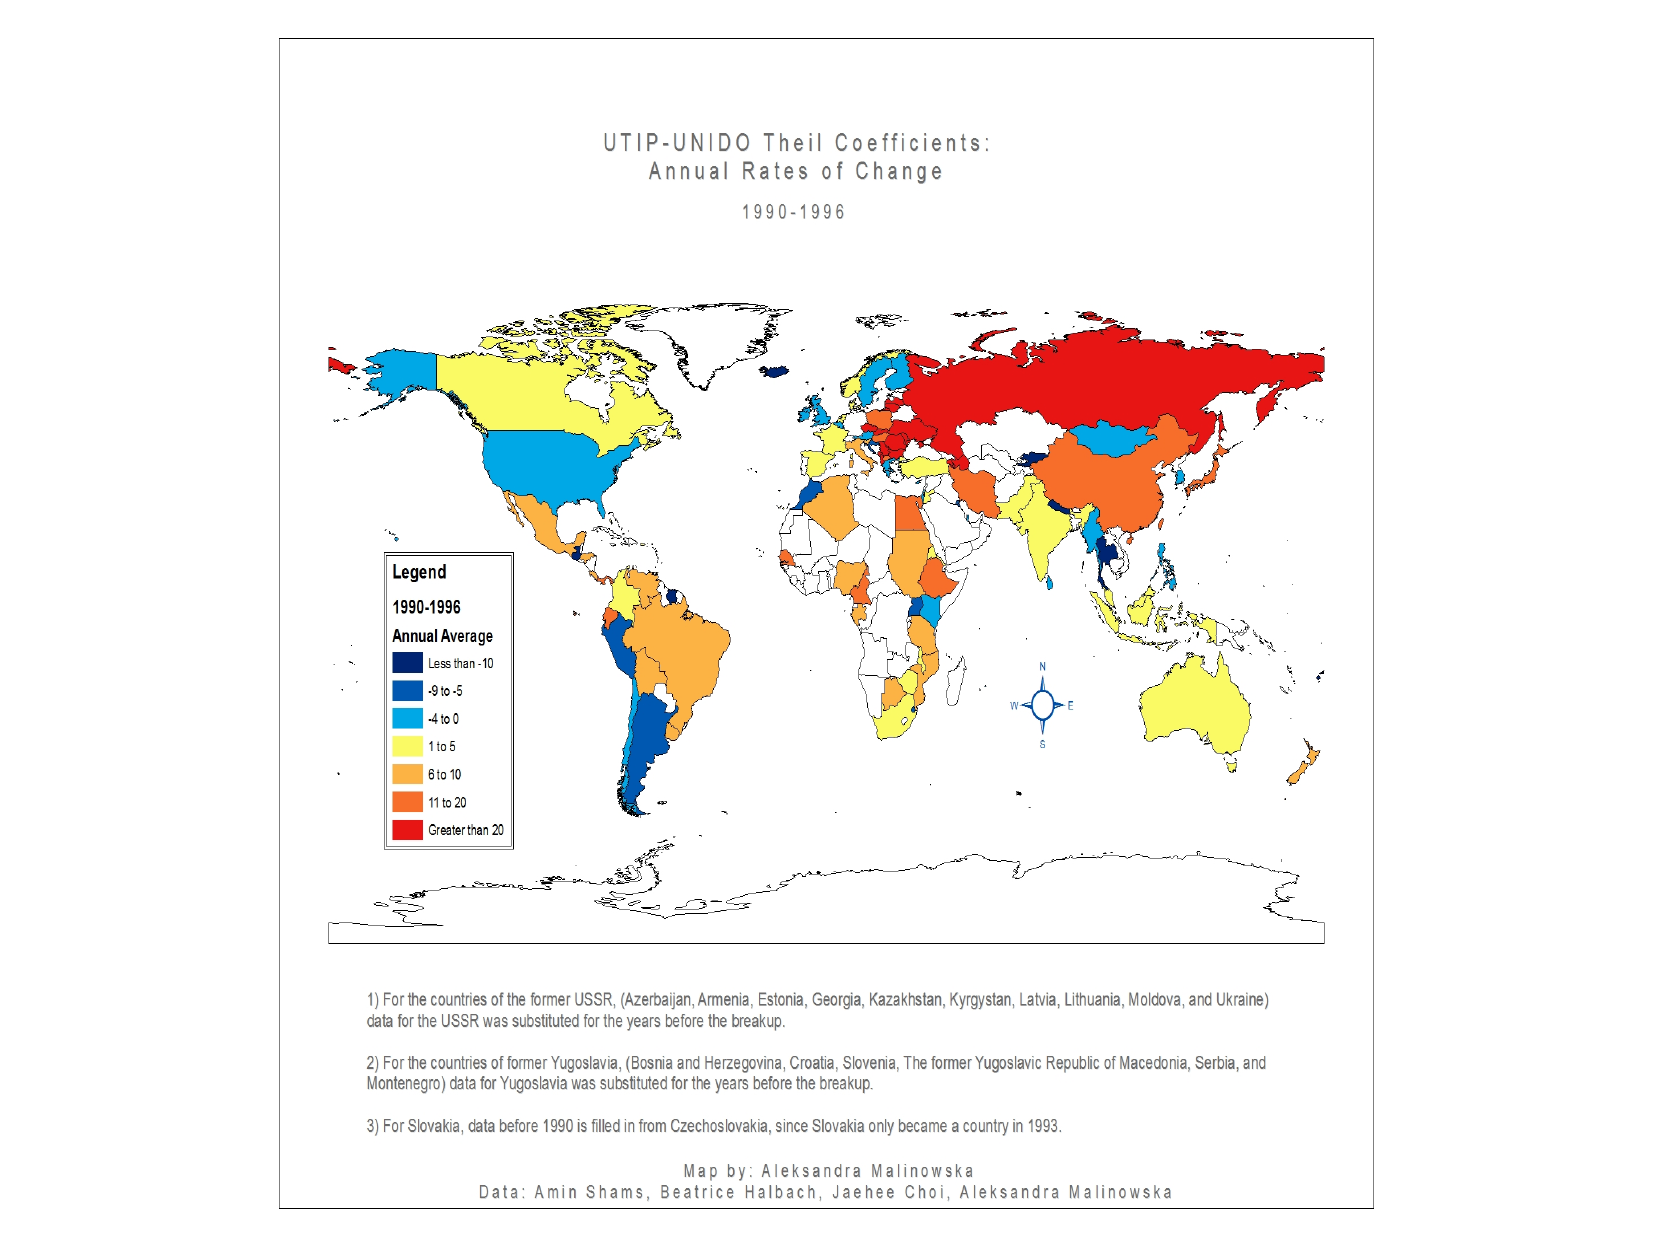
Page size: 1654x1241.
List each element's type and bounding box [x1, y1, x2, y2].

picture [225, 0, 1429, 1241]
